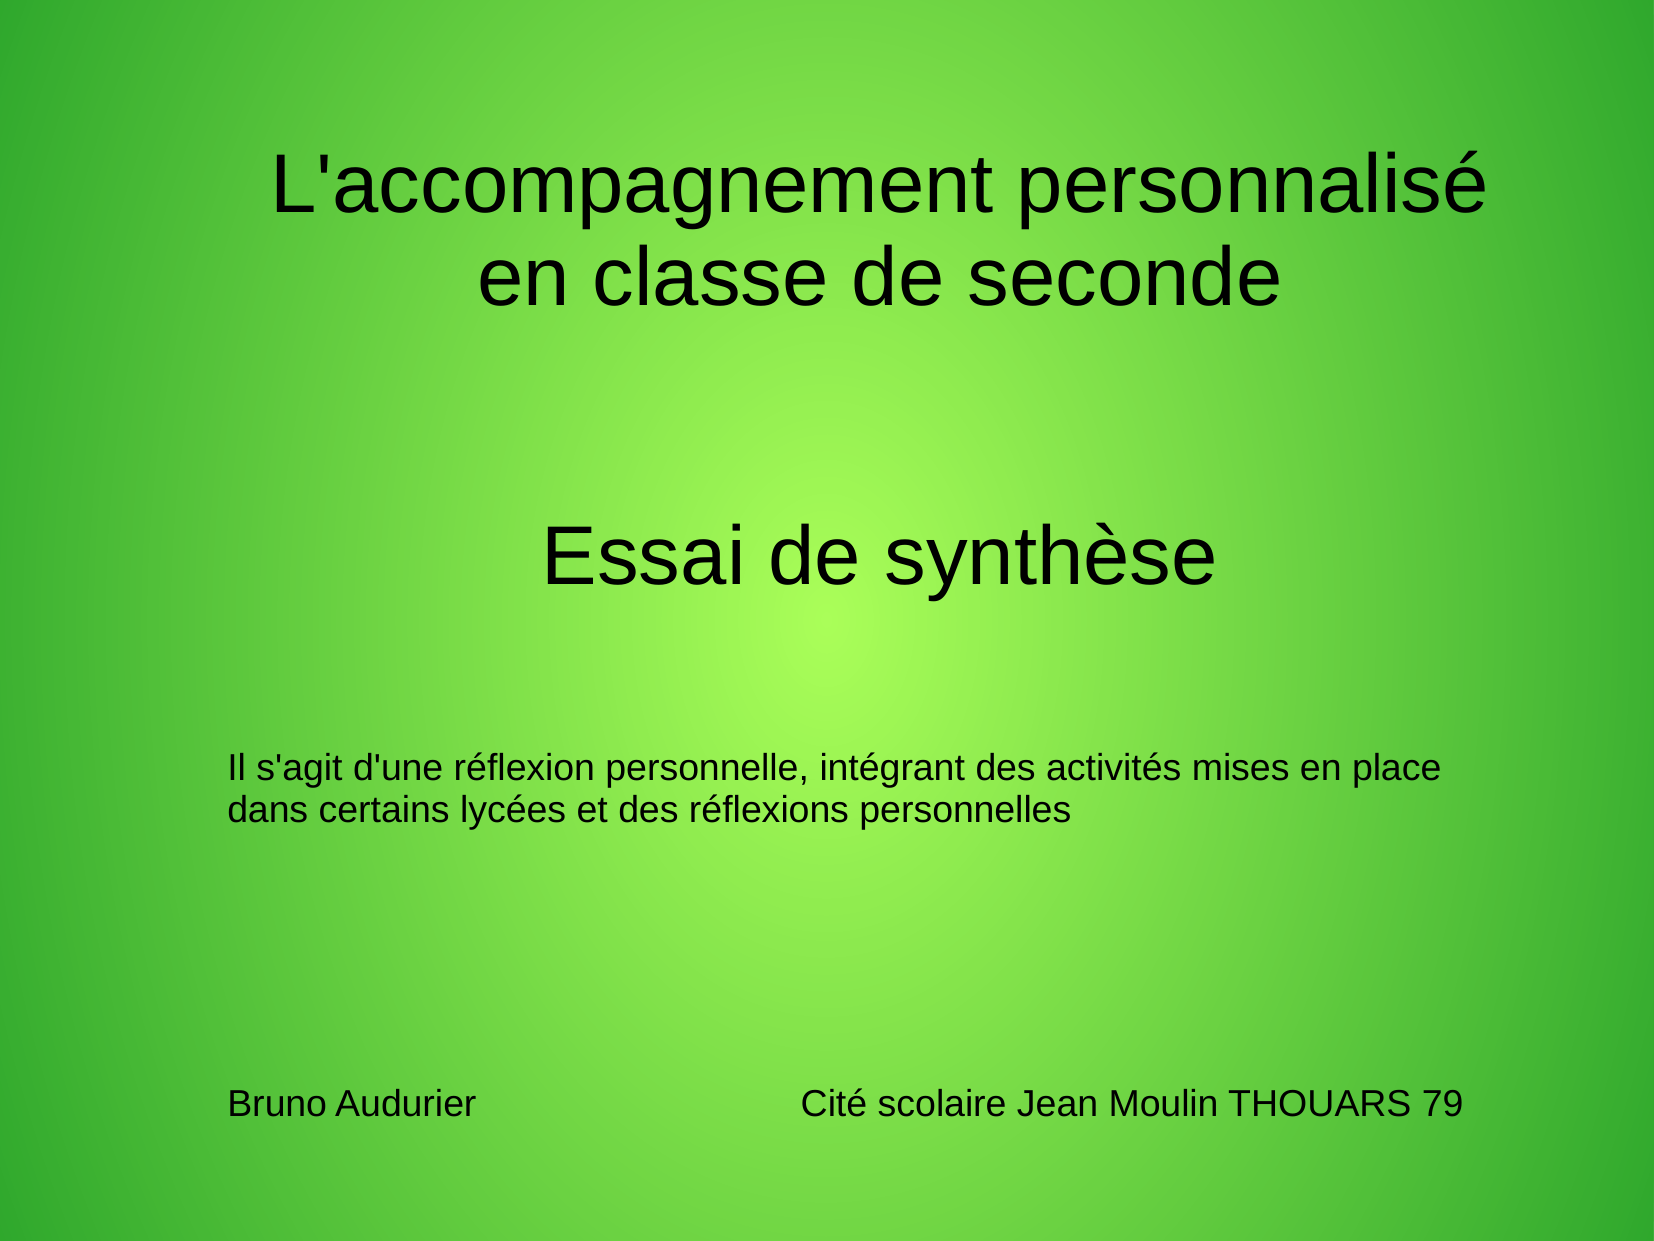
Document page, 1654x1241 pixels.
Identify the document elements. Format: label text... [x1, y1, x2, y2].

text_box L'accompagnement personnalisé en classe de seconde Essai de synthèse Il s'agit d'une réflexion personnelle, intégrant des activités mises en place dans certains lycées et des réflexions personnelles Bruno Audurier Cité scolaire Jean Moulin THOUARS 79 [212, 129, 1548, 1156]
